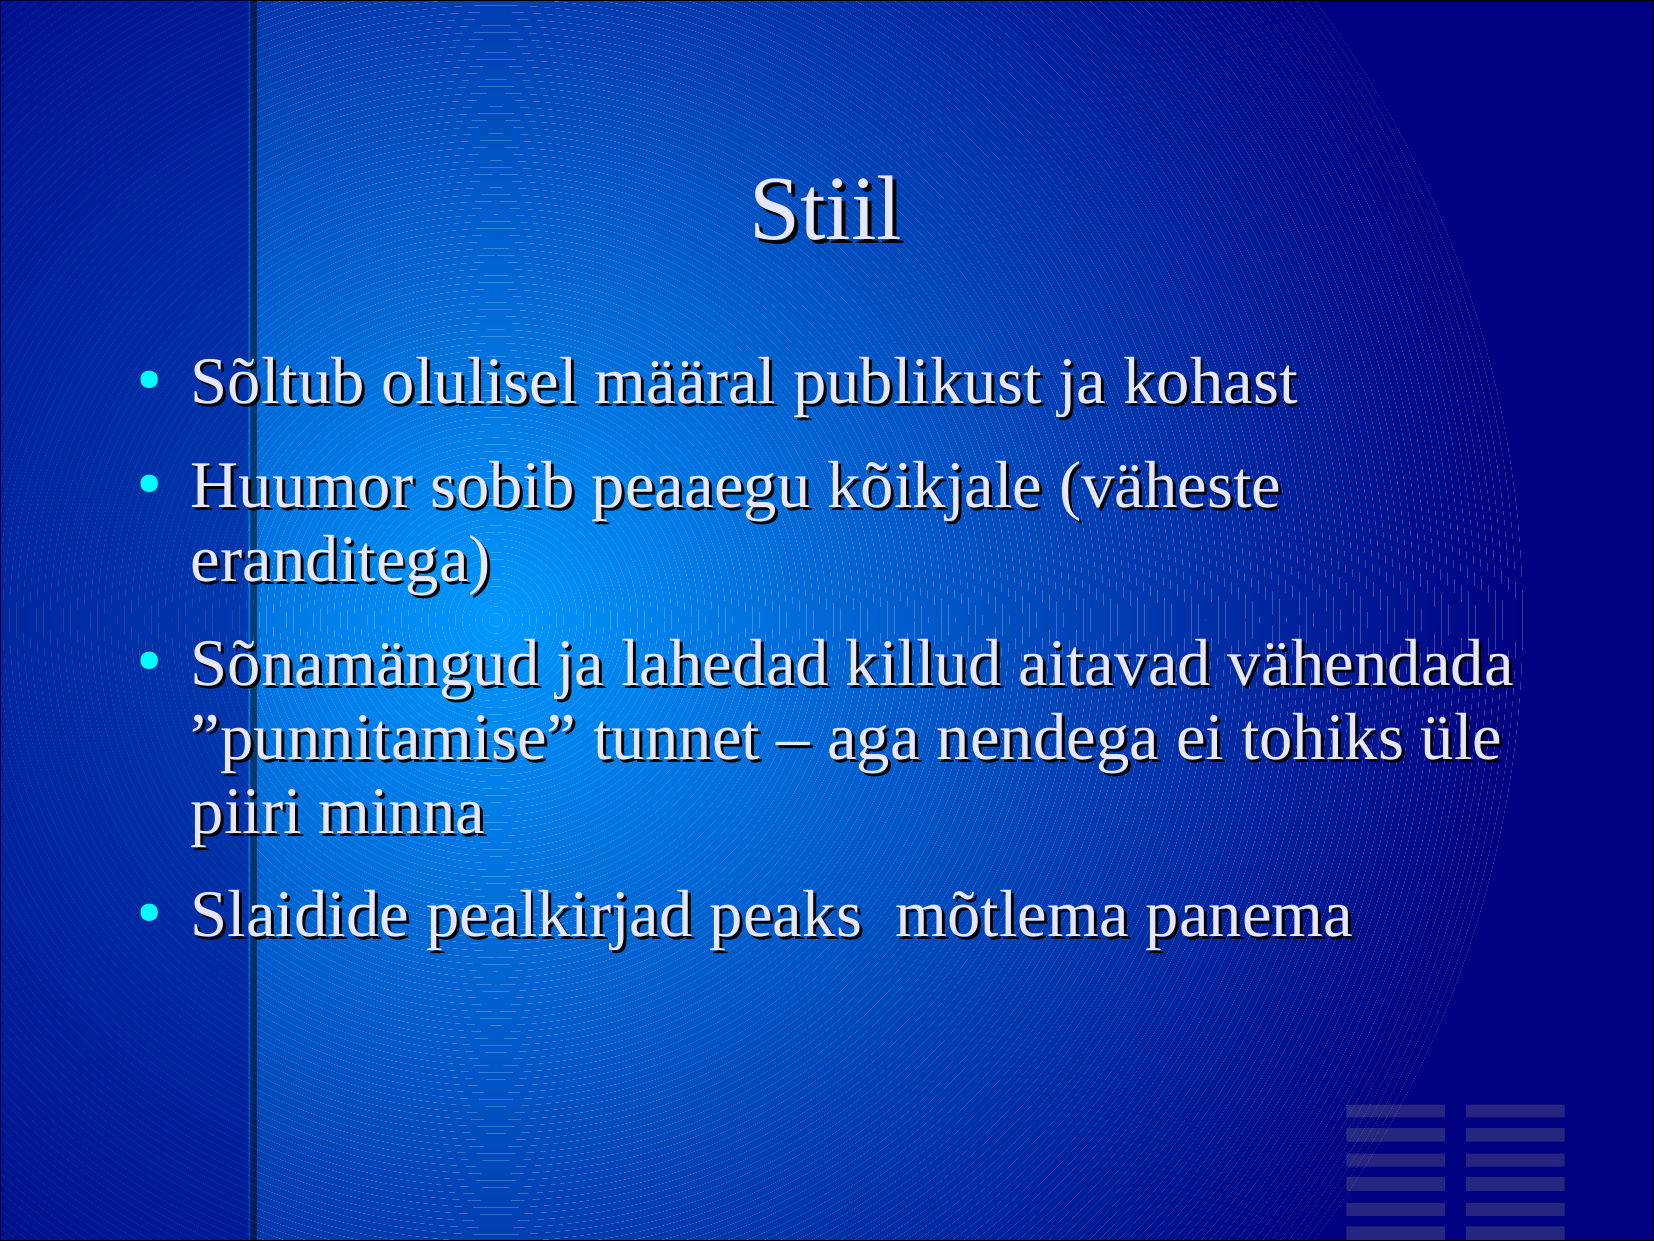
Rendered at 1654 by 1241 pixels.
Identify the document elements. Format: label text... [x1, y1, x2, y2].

list Sõltub olulisel määral publikust ja kohast Huumor sobib peaaegu kõikjale (väheste eranditega) Sõnamängud ja lahedad killud aitavad vähendada ”punnitamise” tunnet – aga nendega ei tohiks üle piiri minna Slaidide pealkirjad peaks mõtlema panema [119, 344, 1533, 1164]
title Stiil [119, 104, 1533, 313]
